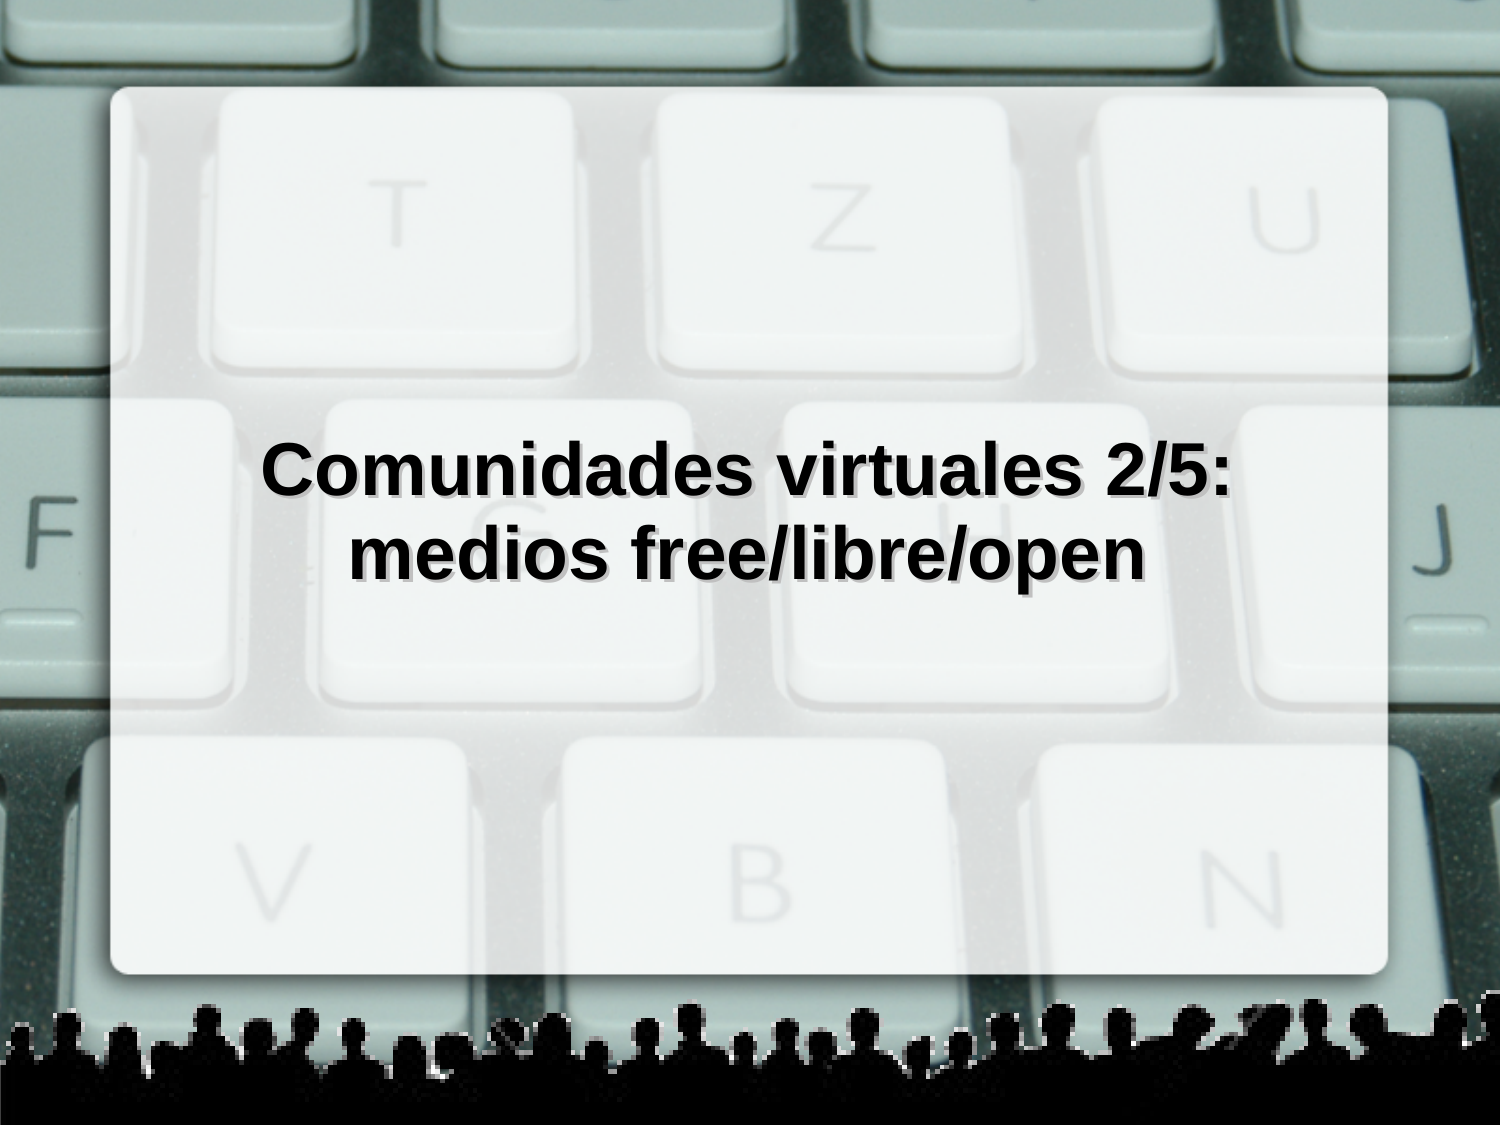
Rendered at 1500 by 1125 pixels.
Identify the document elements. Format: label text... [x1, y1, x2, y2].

title Comunidades virtuales 2/5: medios free/libre/open [73, 411, 1423, 611]
picture [0, 0, 1500, 1125]
